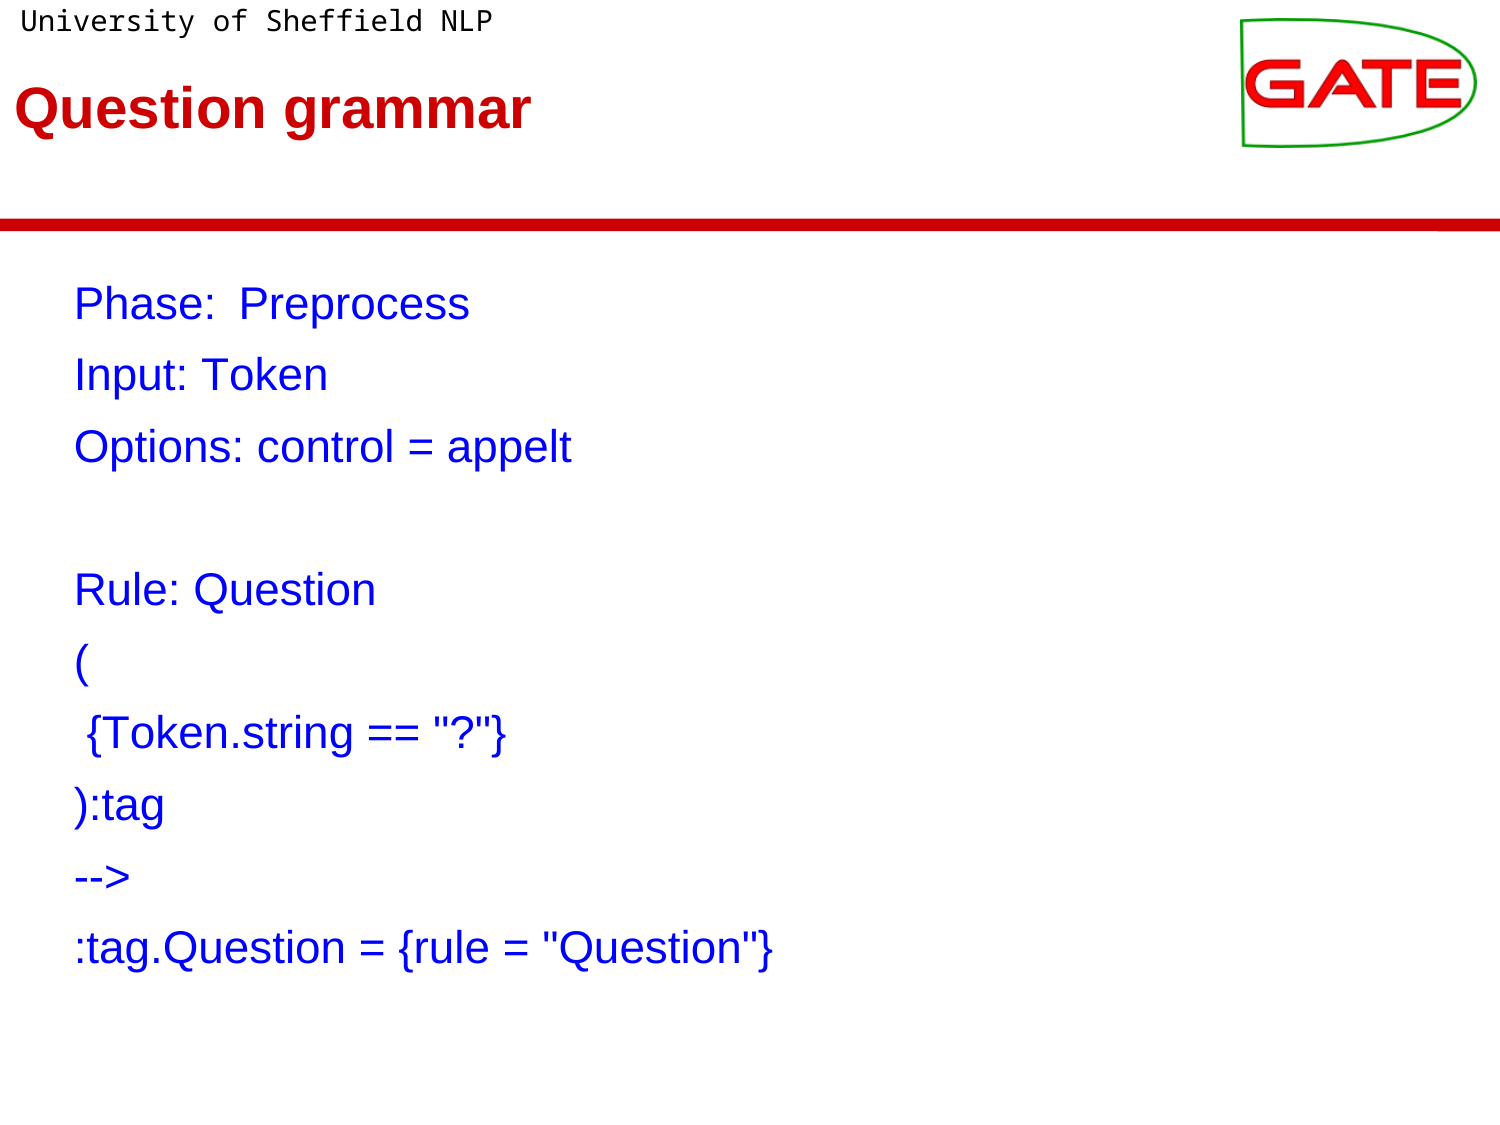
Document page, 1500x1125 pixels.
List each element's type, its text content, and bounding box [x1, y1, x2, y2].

title Question grammar [0, 4, 1239, 213]
picture [1240, 18, 1477, 148]
list Phase: Preprocess Input: Token Options: control = appelt Rule: Question ( {Token.string == "?"} ):tag --> :tag.Question = {rule = "Question"} [59, 265, 1471, 1053]
